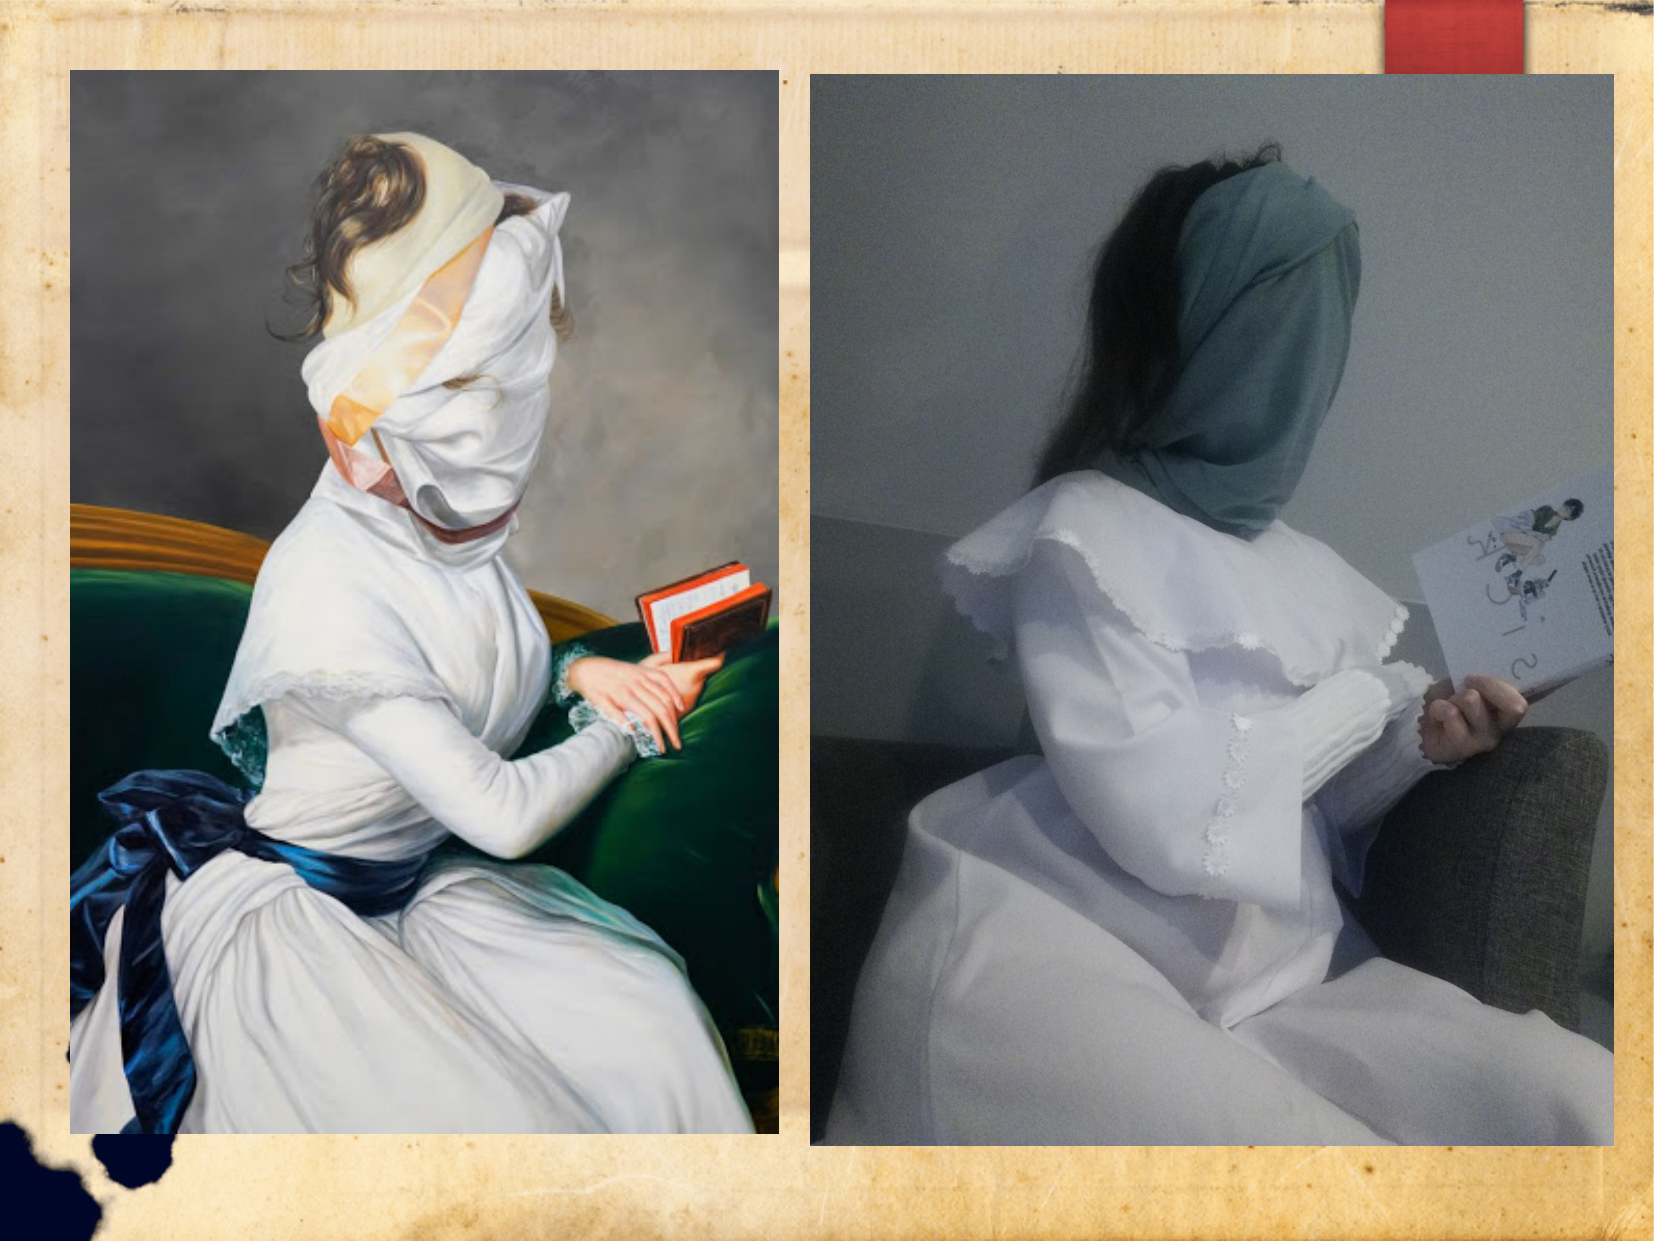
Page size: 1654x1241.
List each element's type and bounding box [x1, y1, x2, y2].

picture [810, 74, 1614, 1146]
picture [70, 70, 779, 1134]
